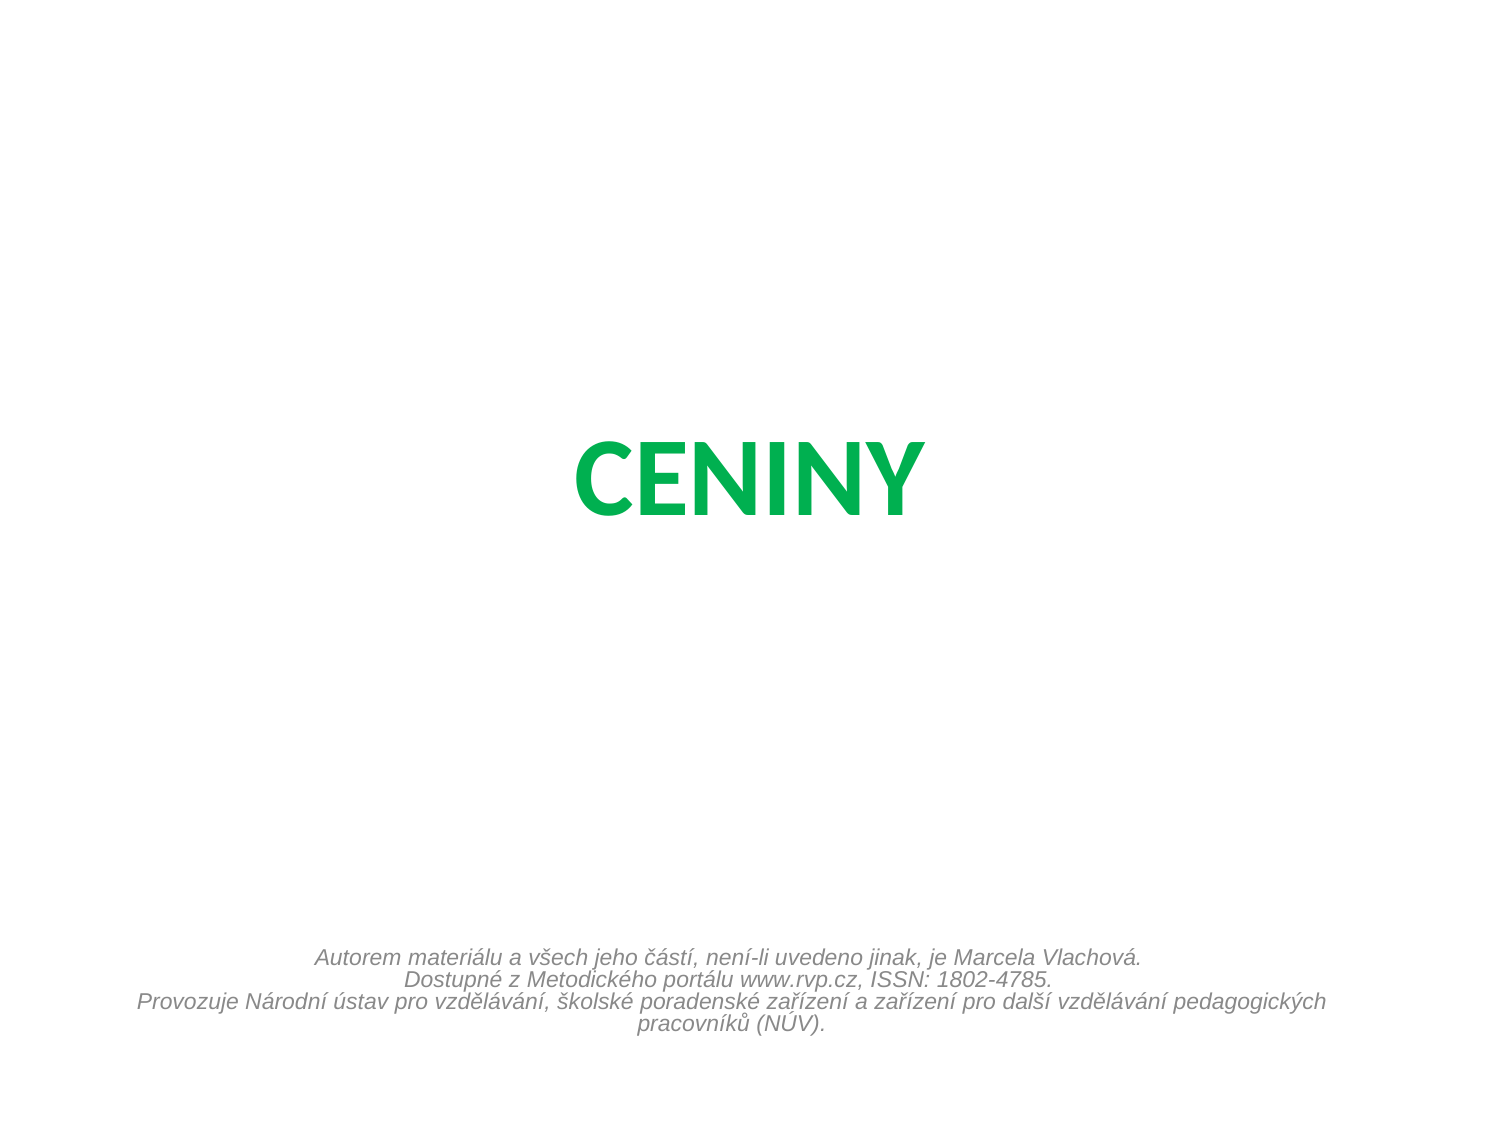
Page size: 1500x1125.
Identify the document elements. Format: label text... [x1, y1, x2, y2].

title CENINY [112, 349, 1388, 591]
text_box Autorem materiálu a všech jeho částí, není-li uvedeno jinak, je Marcela Vlachová. Dostupné z Metodického portálu www.rvp.cz, ISSN: 1802-4785. Provozuje Národní ústav pro vzdělávání, školské poradenské zařízení a zařízení pro další vzdělávání pedagogických pracovníků (NÚV). [100, 940, 1365, 1072]
